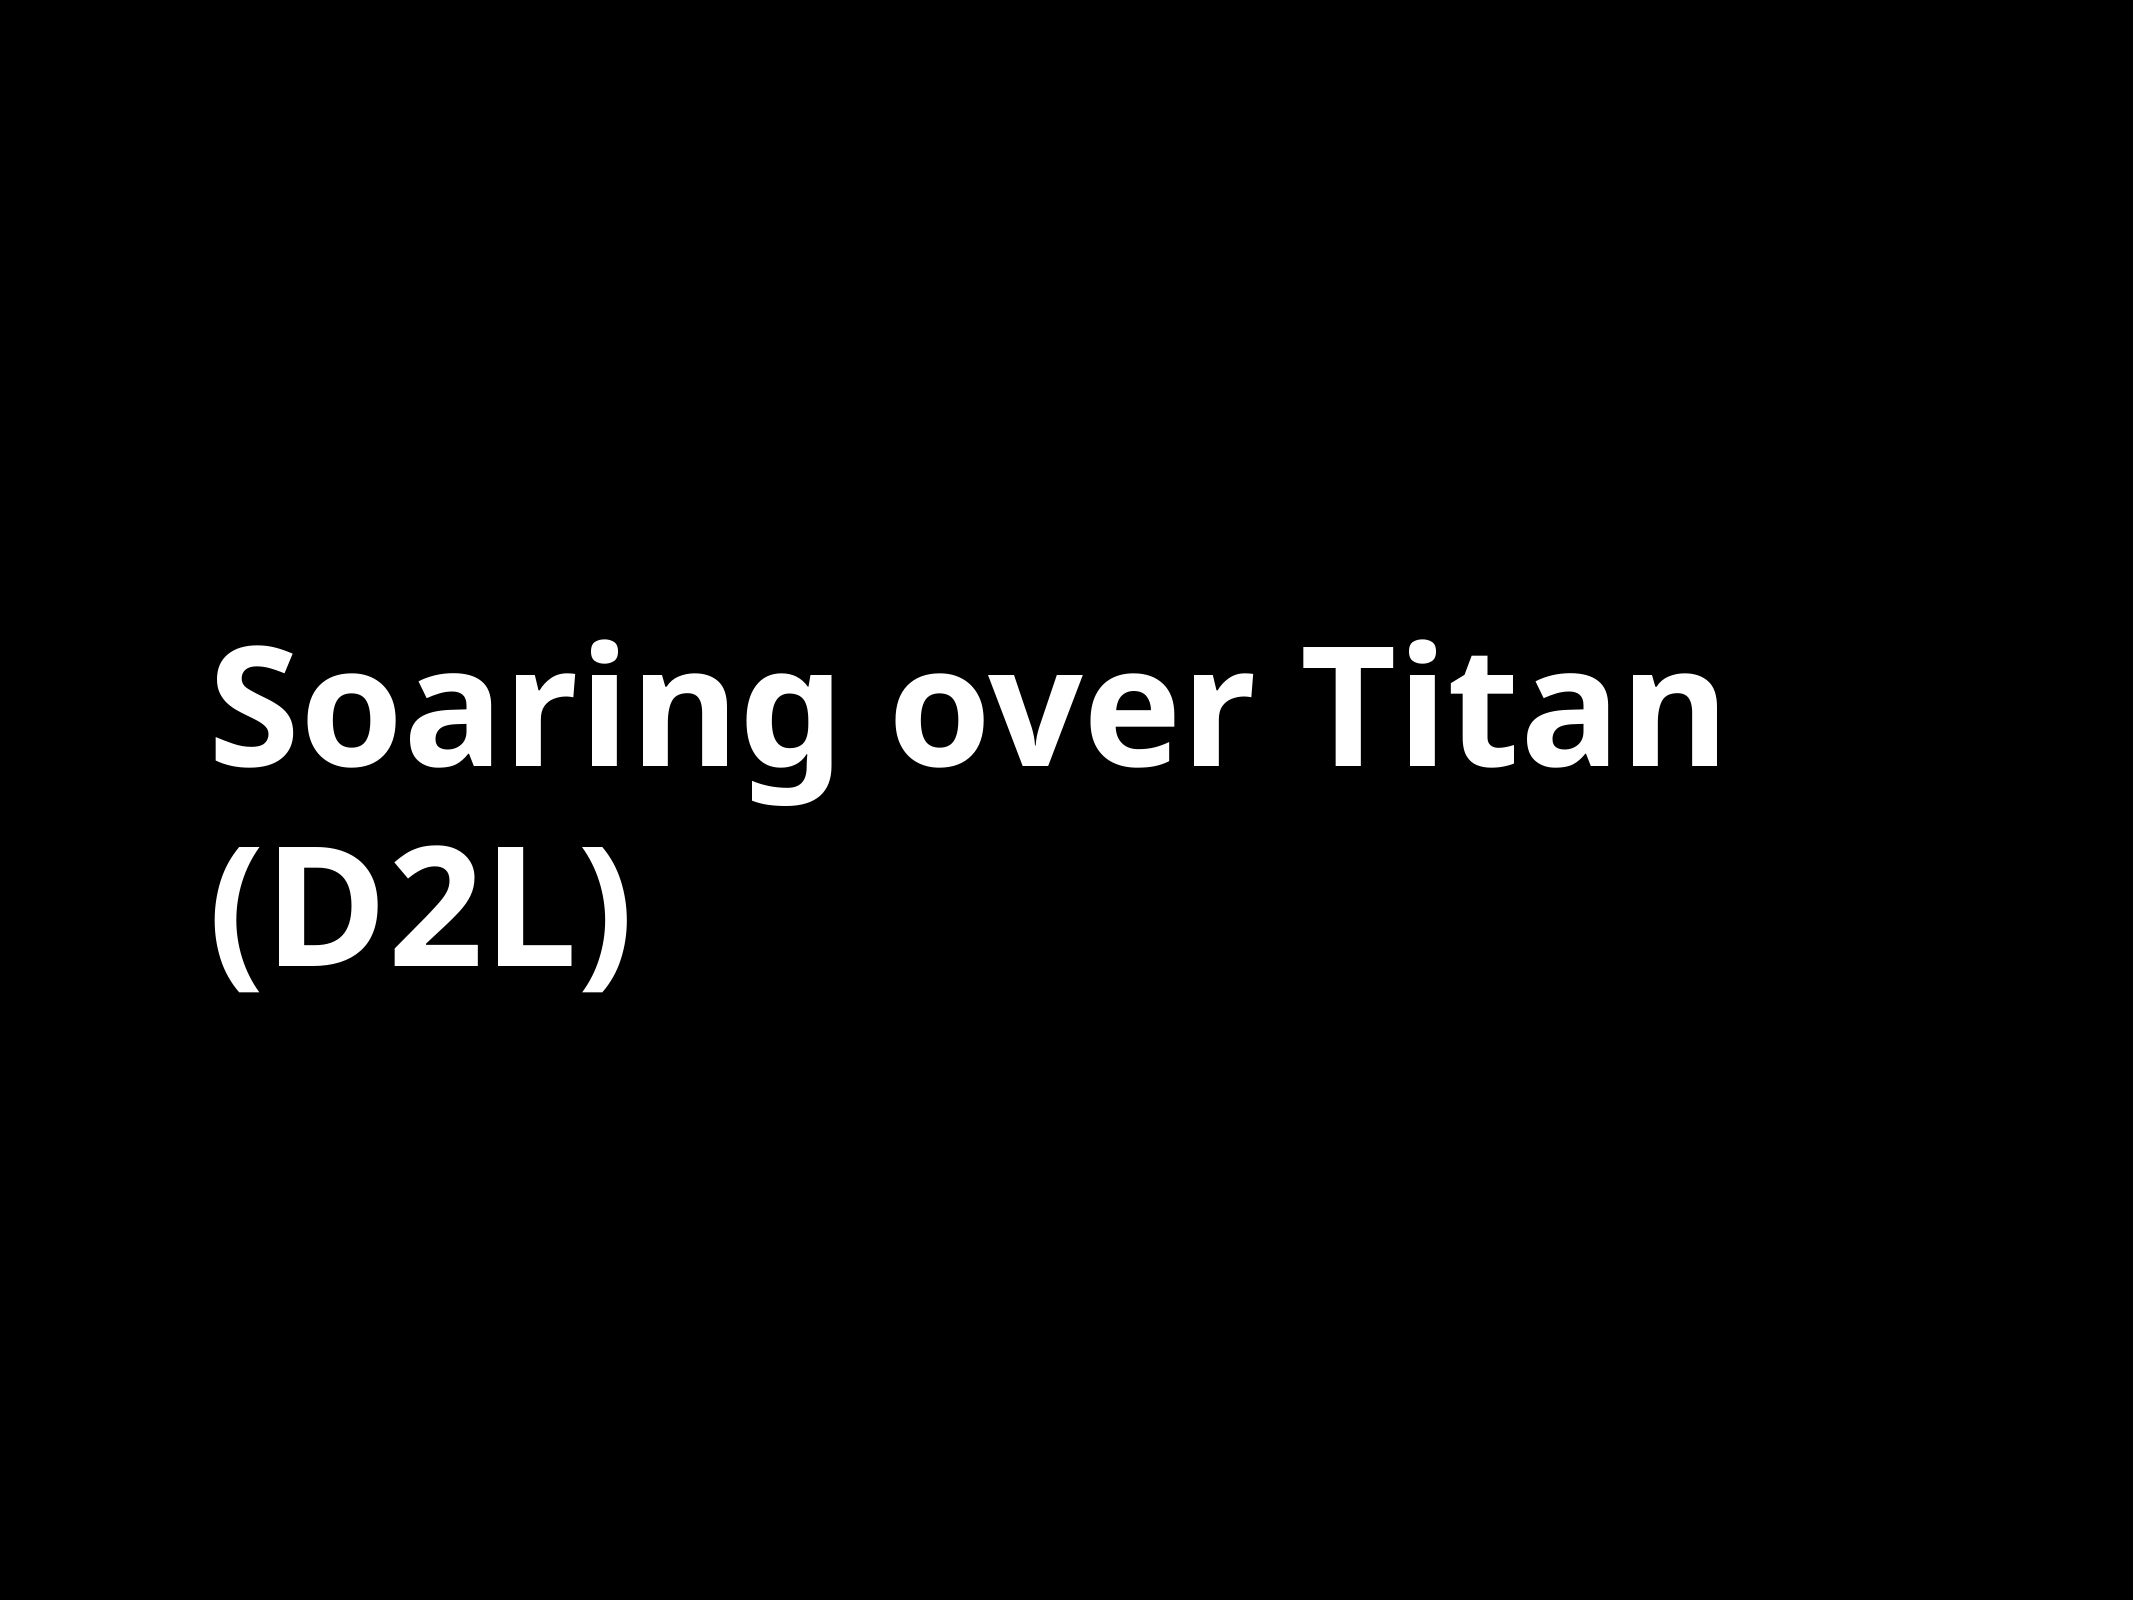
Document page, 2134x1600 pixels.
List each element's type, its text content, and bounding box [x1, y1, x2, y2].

title Soaring over Titan (D2L) [208, 529, 1925, 1071]
